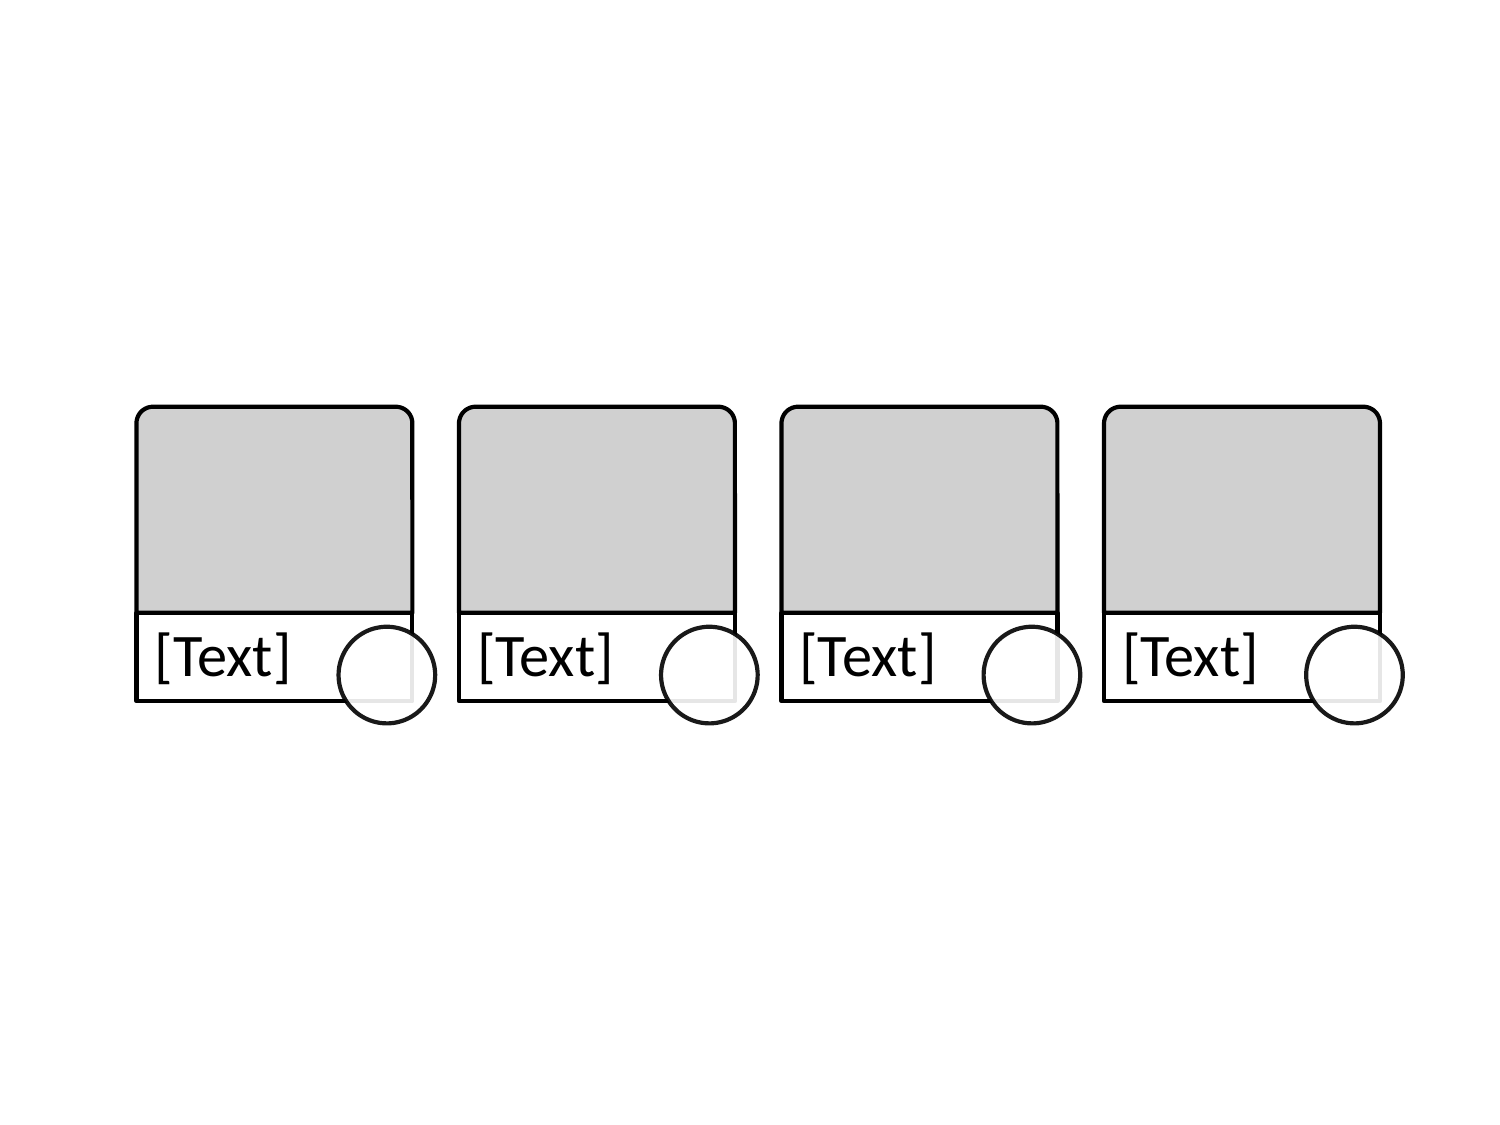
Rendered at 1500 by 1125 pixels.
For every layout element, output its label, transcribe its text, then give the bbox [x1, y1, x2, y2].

text_box [Text] [459, 612, 735, 702]
text_box [459, 406, 735, 612]
text_box [338, 626, 436, 724]
text_box [136, 406, 413, 612]
text_box [Text] [1104, 612, 1381, 702]
text_box [Text] [136, 612, 413, 702]
text_box [661, 626, 758, 724]
text_box [781, 406, 1058, 612]
text_box [983, 626, 1081, 724]
text_box [Text] [781, 612, 1058, 702]
text_box [1104, 406, 1380, 612]
text_box [1306, 626, 1403, 724]
